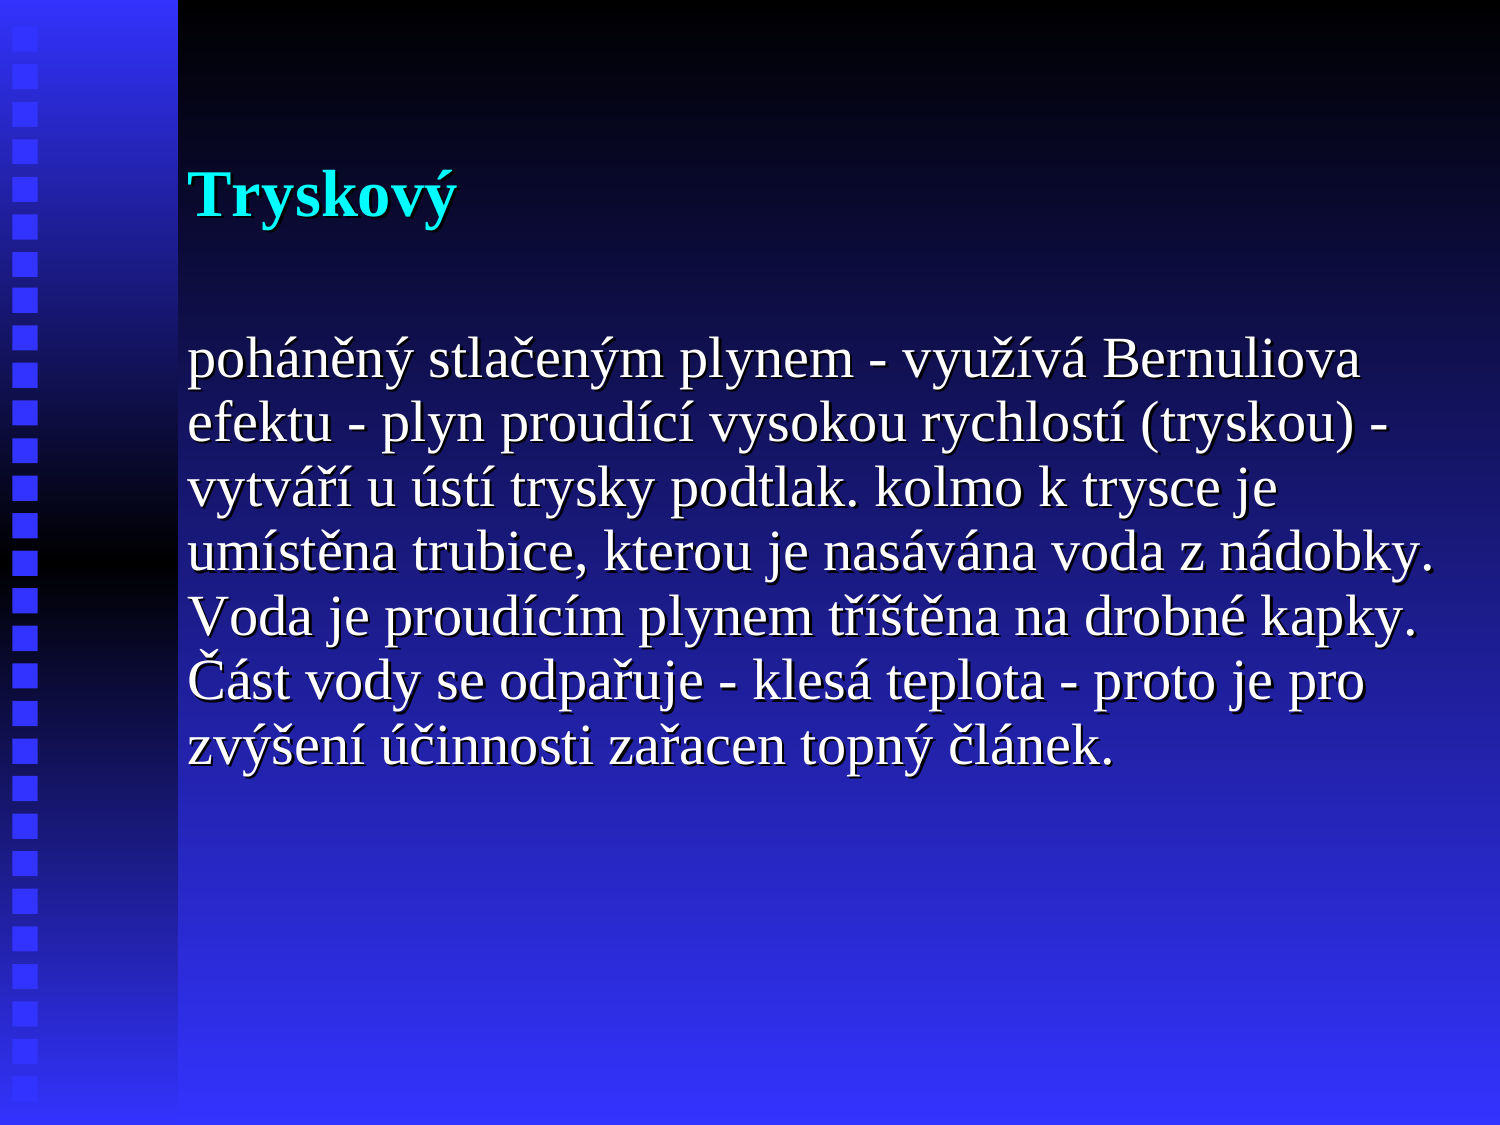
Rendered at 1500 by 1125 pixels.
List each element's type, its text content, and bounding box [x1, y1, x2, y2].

title Tryskový [187, 99, 1463, 288]
list poháněný stlačeným plynem - využívá Bernuliova efektu - plyn proudící vysokou rychlostí (tryskou) -vytváří u ústí trysky podtlak. kolmo k trysce je umístěna trubice, kterou je nasávána voda z nádobky. Voda je proudícím plynem tříštěna na drobné kapky. Část vody se odpařuje - klesá teplota - proto je pro zvýšení účinnosti zařacen topný článek. [187, 324, 1463, 1000]
